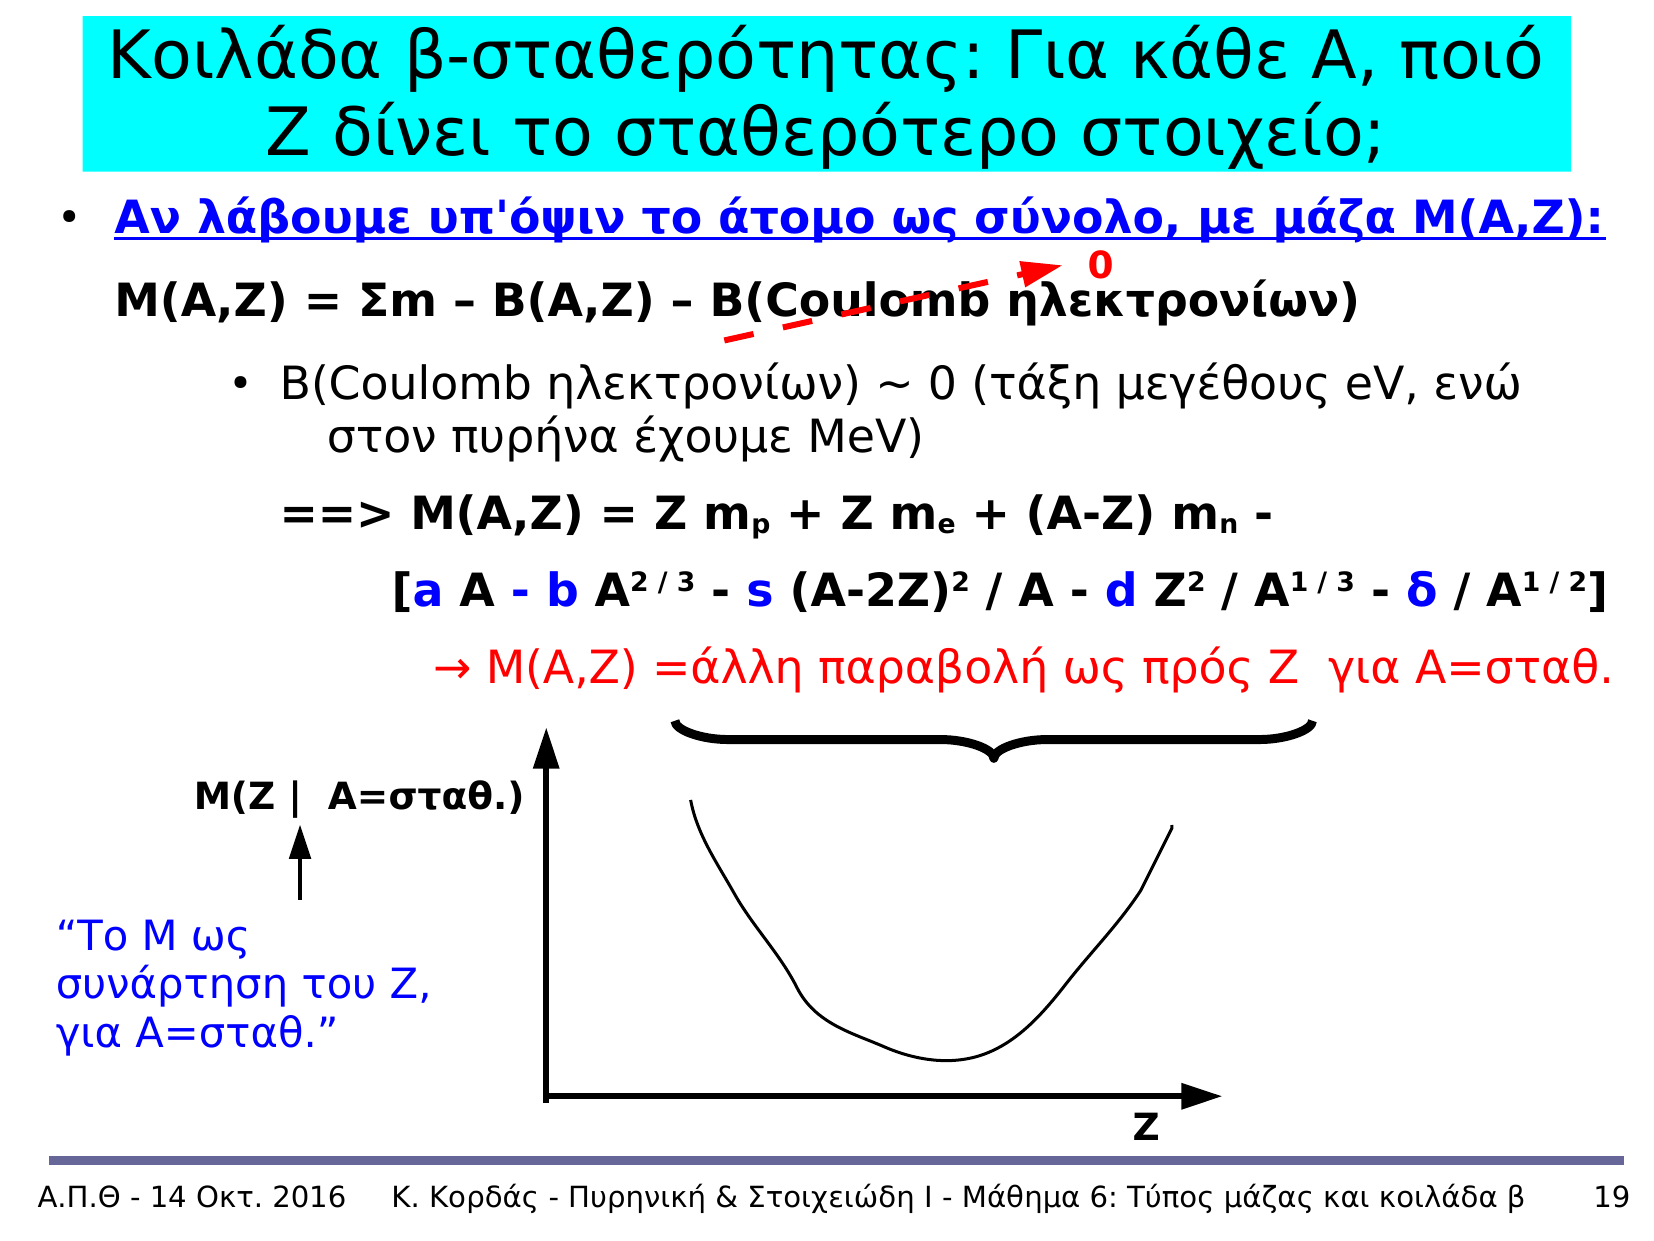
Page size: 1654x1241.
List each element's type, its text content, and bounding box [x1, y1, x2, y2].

title Κοιλάδα β-σταθερότητας: Για κάθε Α, ποιό Ζ δίνει το σταθερότερο στοιχείο; [82, 16, 1571, 172]
text_box “Το Μ ως συνάρτηση του Ζ, για Α=σταθ.” [41, 903, 492, 1066]
list Αν λάβουμε υπ'όψιν το άτομο ως σύνολο, με μάζα Μ(Α,Ζ): M(A,Z) = Σm – B(A,Z) – B(Coulomb ηλεκτρονίων) B(Coulomb ηλεκτρονίων) ~ 0 (τάξη μεγέθους eV, ενώ στον πυρήνα έχουμε MeV) ==> M(A,Z) = Z mp + Z me + (A-Z) mn - [a A - b A2 / 3 - s (Α-2Z)2 / A - d Z2 / A1 / 3 - δ / A1 / 2] → M(A,Z) =άλλη παραβολή ως πρός Ζ για Α=σταθ. [43, 191, 1619, 1129]
text_box Μ(Ζ | Α=σταθ.) [178, 767, 554, 827]
text_box Ζ [1117, 1098, 1493, 1158]
